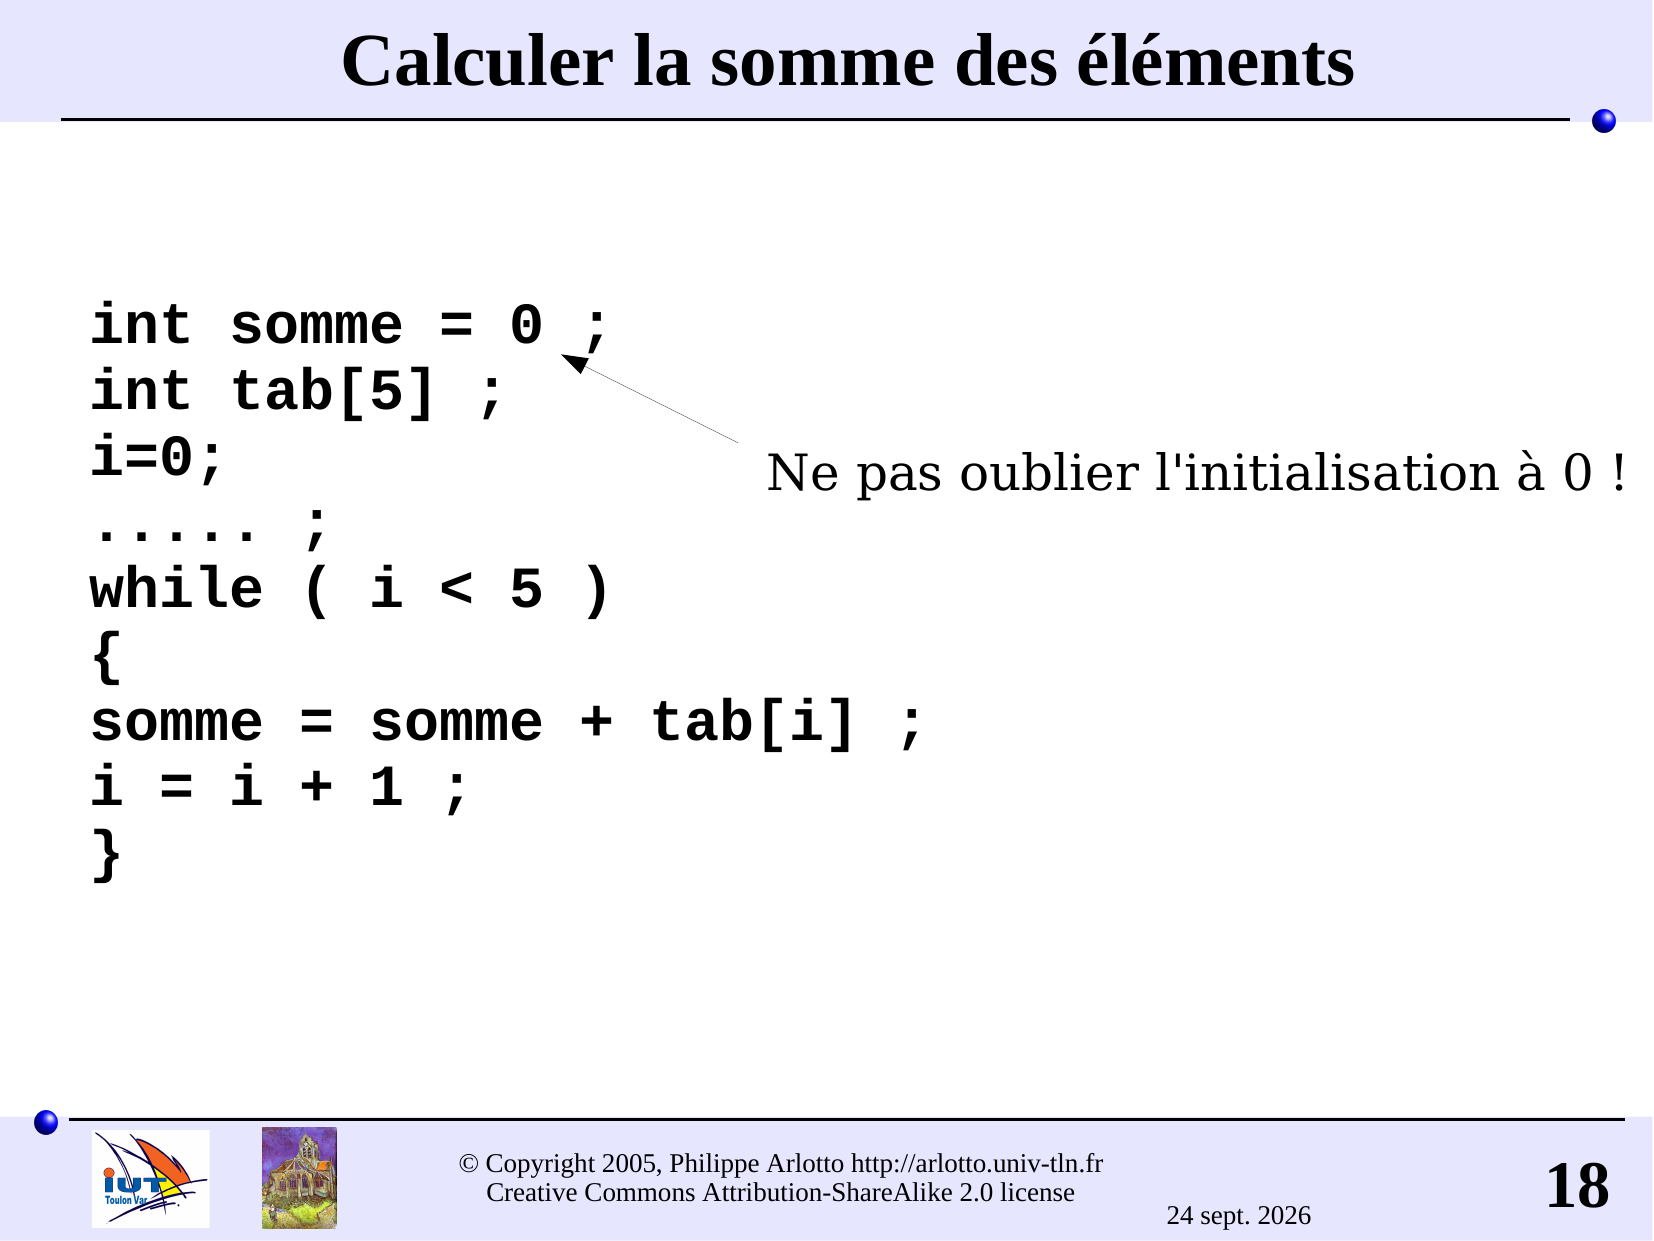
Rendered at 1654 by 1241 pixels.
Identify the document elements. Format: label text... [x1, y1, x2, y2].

title Calculer la somme des éléments [95, 11, 1585, 110]
picture [262, 1127, 337, 1229]
text_box Ne pas oublier l'initialisation à 0 ! [766, 443, 1631, 502]
text_box int somme = 0 ; int tab[5] ; i=0; ..... ; while ( i < 5 ) { somme = somme + tab[i] ; i = i + 1 ; } [89, 295, 1595, 890]
